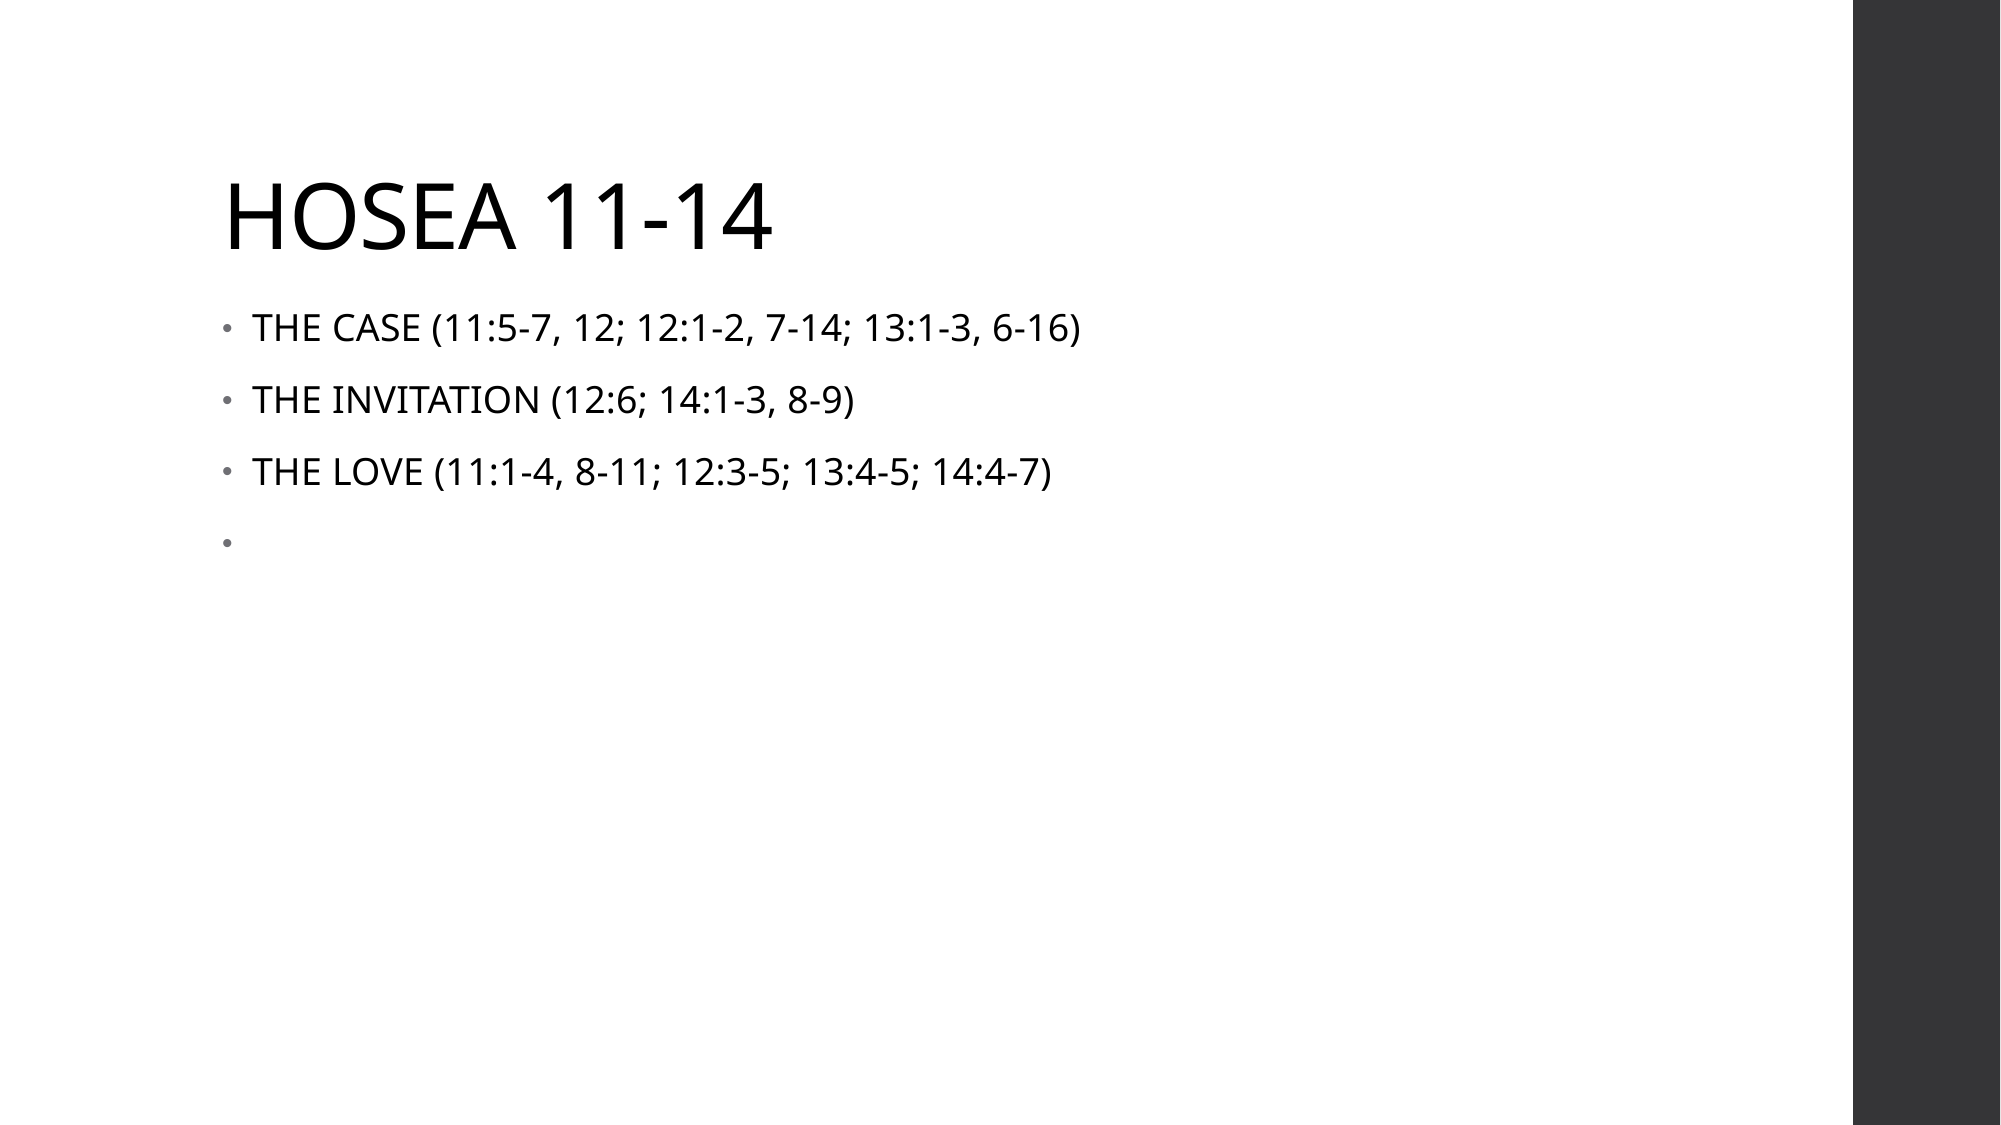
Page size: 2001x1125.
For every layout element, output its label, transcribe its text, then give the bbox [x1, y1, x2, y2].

list THE CASE (11:5-7, 12; 12:1-2, 7-14; 13:1-3, 6-16) THE INVITATION (12:6; 14:1-3, 8-9) THE LOVE (11:1-4, 8-11; 12:3-5; 13:4-5; 14:4-7) [206, 299, 1617, 1014]
title HOSEA 11-14 [206, 60, 1797, 278]
